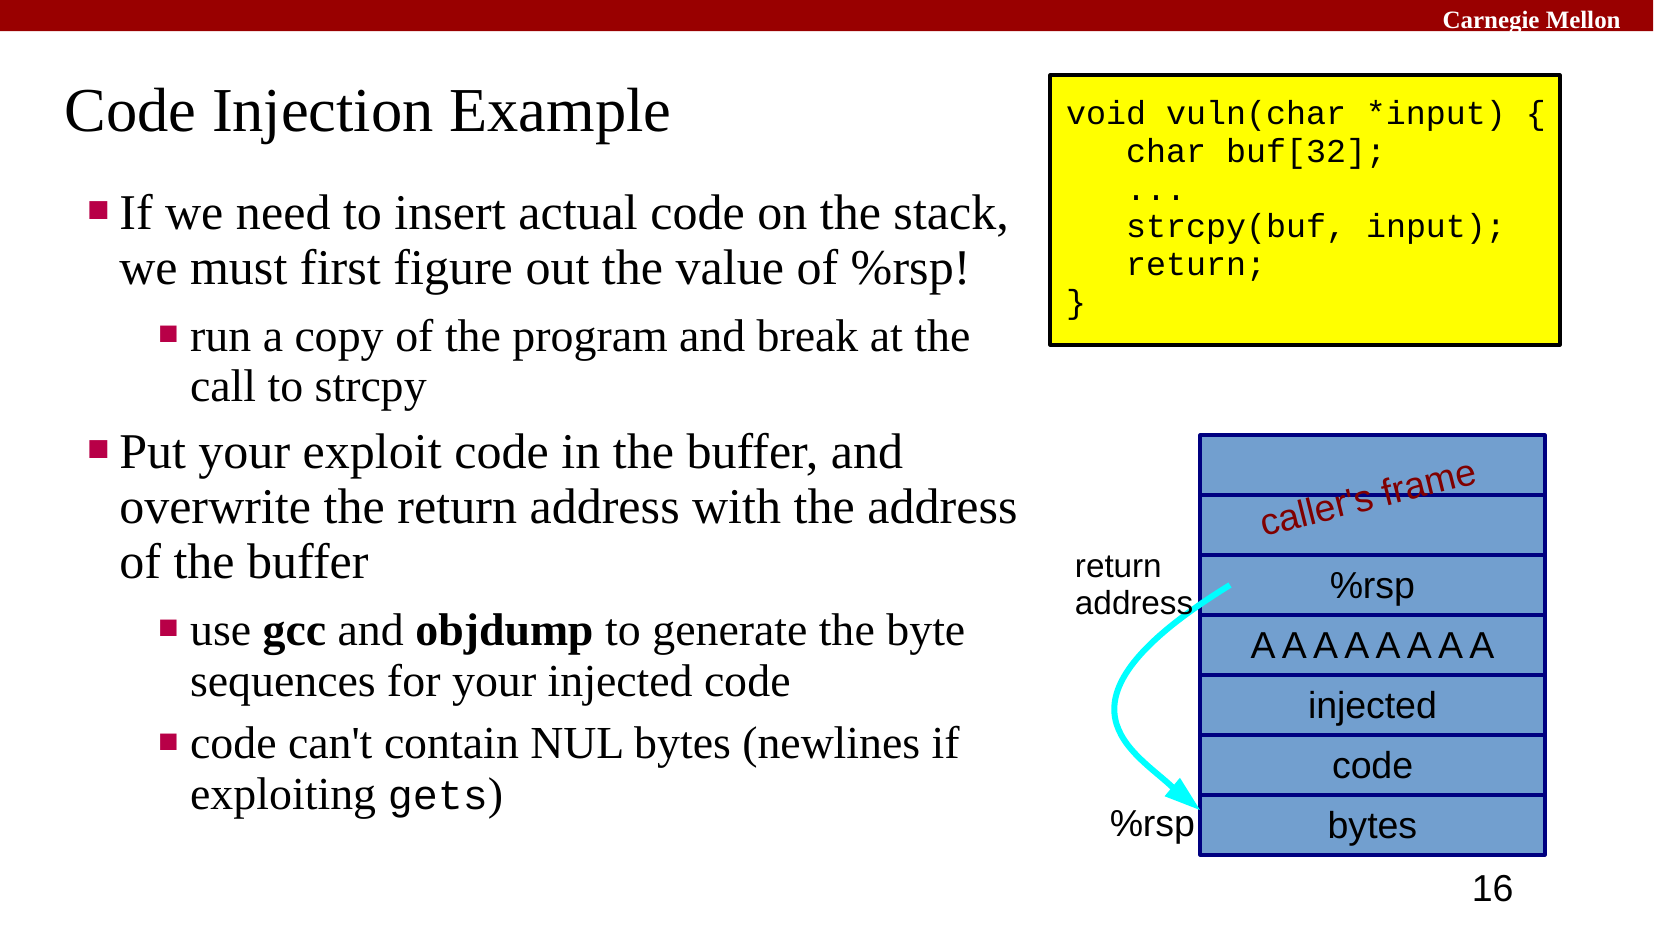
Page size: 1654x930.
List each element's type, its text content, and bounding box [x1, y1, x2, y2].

text_box %rsp [1095, 795, 1210, 856]
text_box return address [1060, 540, 1211, 631]
text_box caller's frame [1239, 434, 1516, 556]
text_box %rsp [1211, 556, 1546, 616]
text_box A A A A A A A A [1200, 616, 1546, 676]
text_box injected [1200, 676, 1546, 736]
text_box bytes [1210, 796, 1546, 856]
title Code Injection Example [64, 58, 1040, 163]
text_box [1200, 435, 1495, 556]
text_box [1254, 435, 1546, 556]
text_box void vuln(char *input) { char buf[32]; ... strcpy(buf, input); return; } [1050, 75, 1561, 345]
text_box code [1200, 736, 1546, 796]
list If we need to insert actual code on the stack, we must first figure out the value of %rsp! run a copy of the program and break at the call to strcpy Put your exploit code in the buffer, and overwrite the return address with the address of the buffer use gcc and objdump to generate the byte sequences for your injected code code can't contain NUL bytes (newlines if exploiting gets) [71, 184, 1047, 859]
